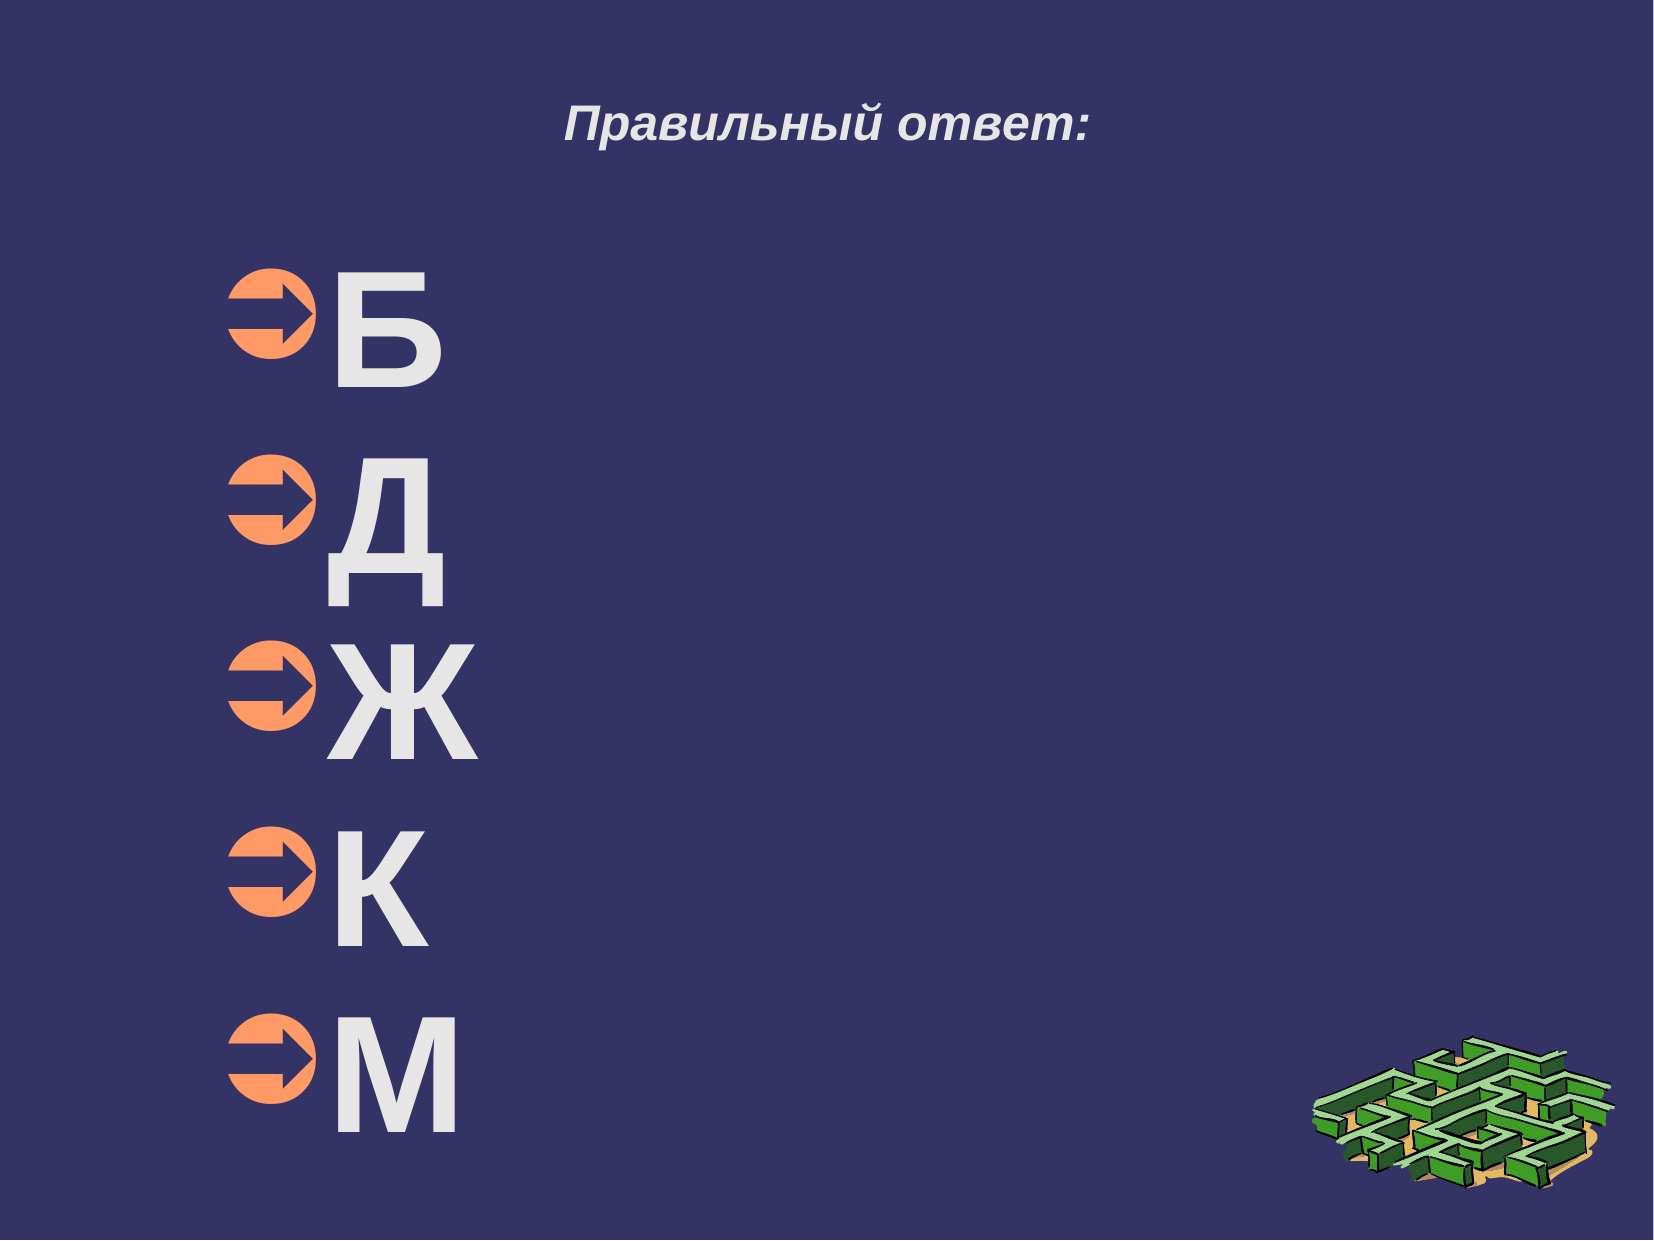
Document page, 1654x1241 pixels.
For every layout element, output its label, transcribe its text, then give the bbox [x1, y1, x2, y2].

title Правильный ответ: [121, 19, 1534, 227]
list Б Д Ж К М [203, 236, 1595, 1241]
